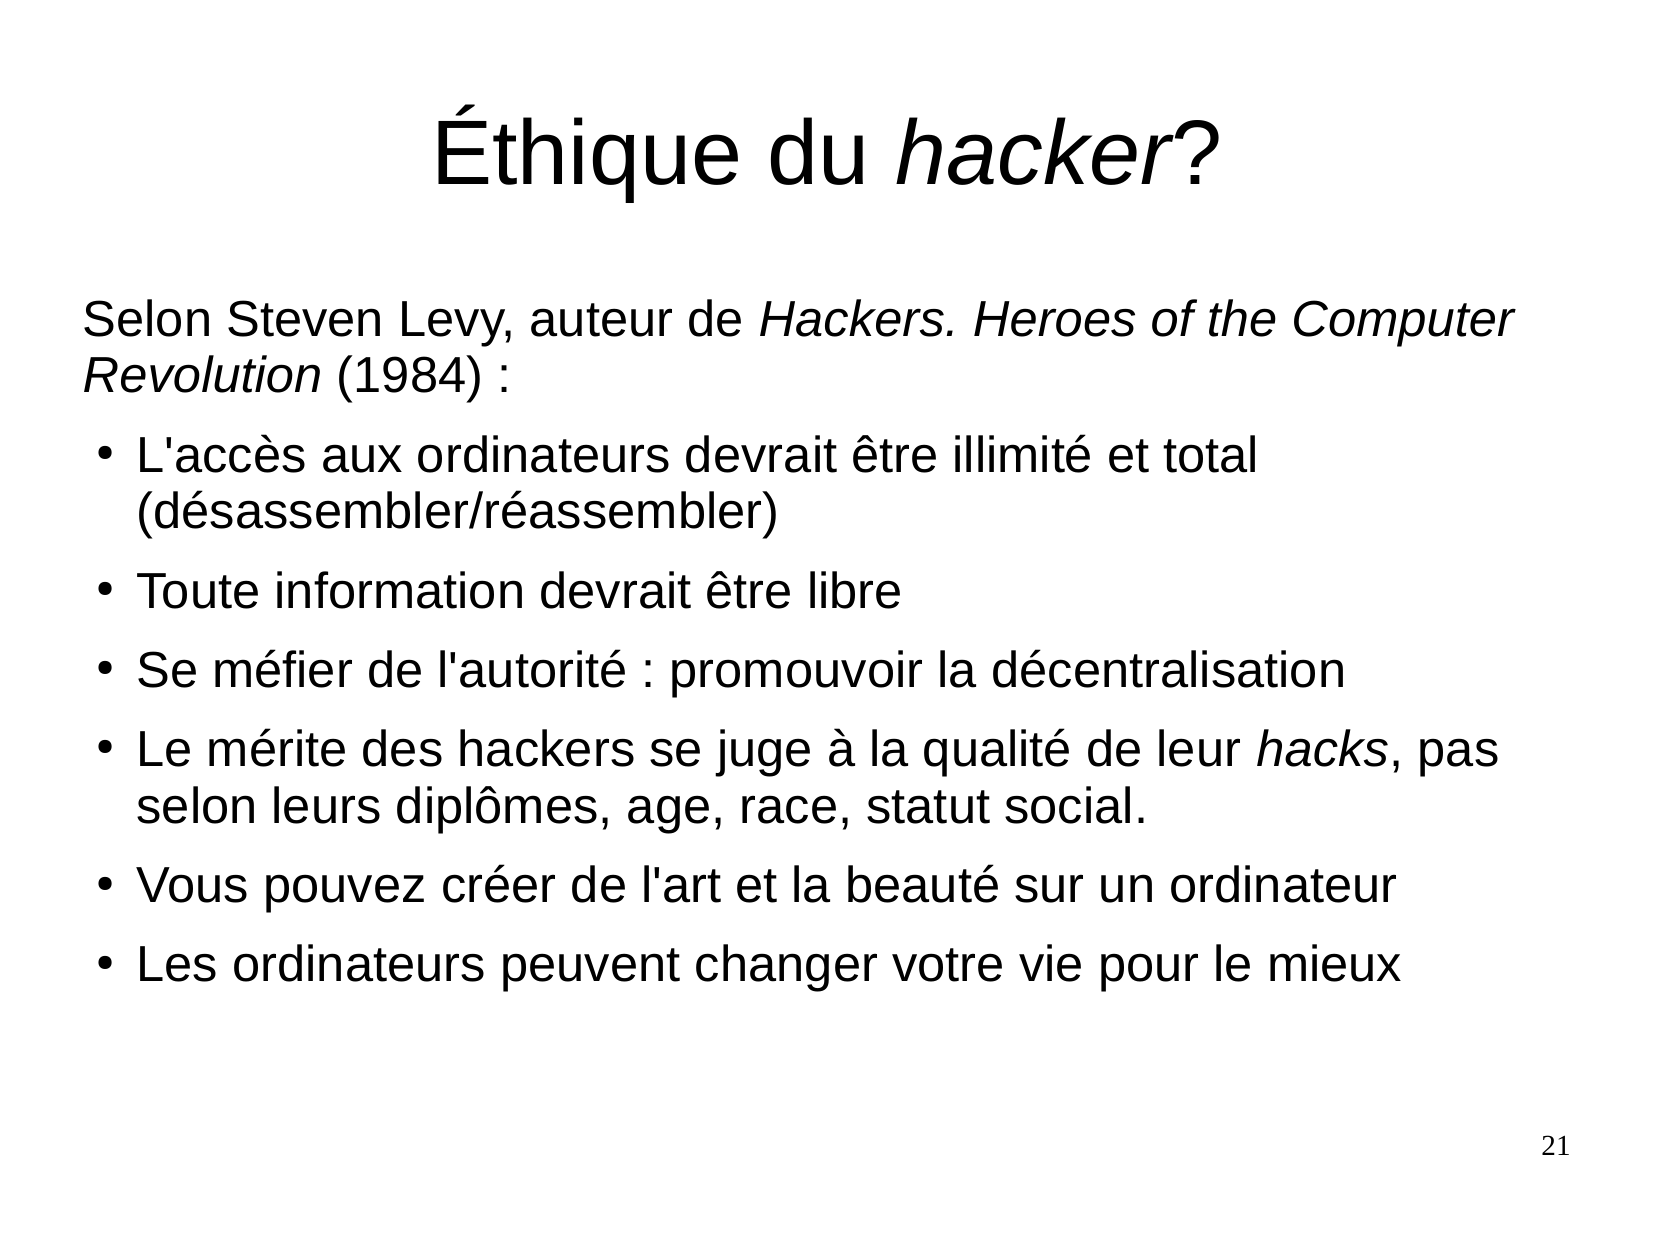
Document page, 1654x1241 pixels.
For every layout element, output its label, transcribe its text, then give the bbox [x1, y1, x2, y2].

list Selon Steven Levy, auteur de Hackers. Heroes of the Computer Revolution (1984) : L'accès aux ordinateurs devrait être illimité et total (désassembler/réassembler) Toute information devrait être libre Se méfier de l'autorité : promouvoir la décentralisation Le mérite des hackers se juge à la qualité de leur hacks, pas selon leurs diplômes, age, race, statut social. Vous pouvez créer de l'art et la beauté sur un ordinateur Les ordinateurs peuvent changer votre vie pour le mieux [82, 290, 1538, 1010]
title Éthique du hacker? [82, 49, 1571, 257]
